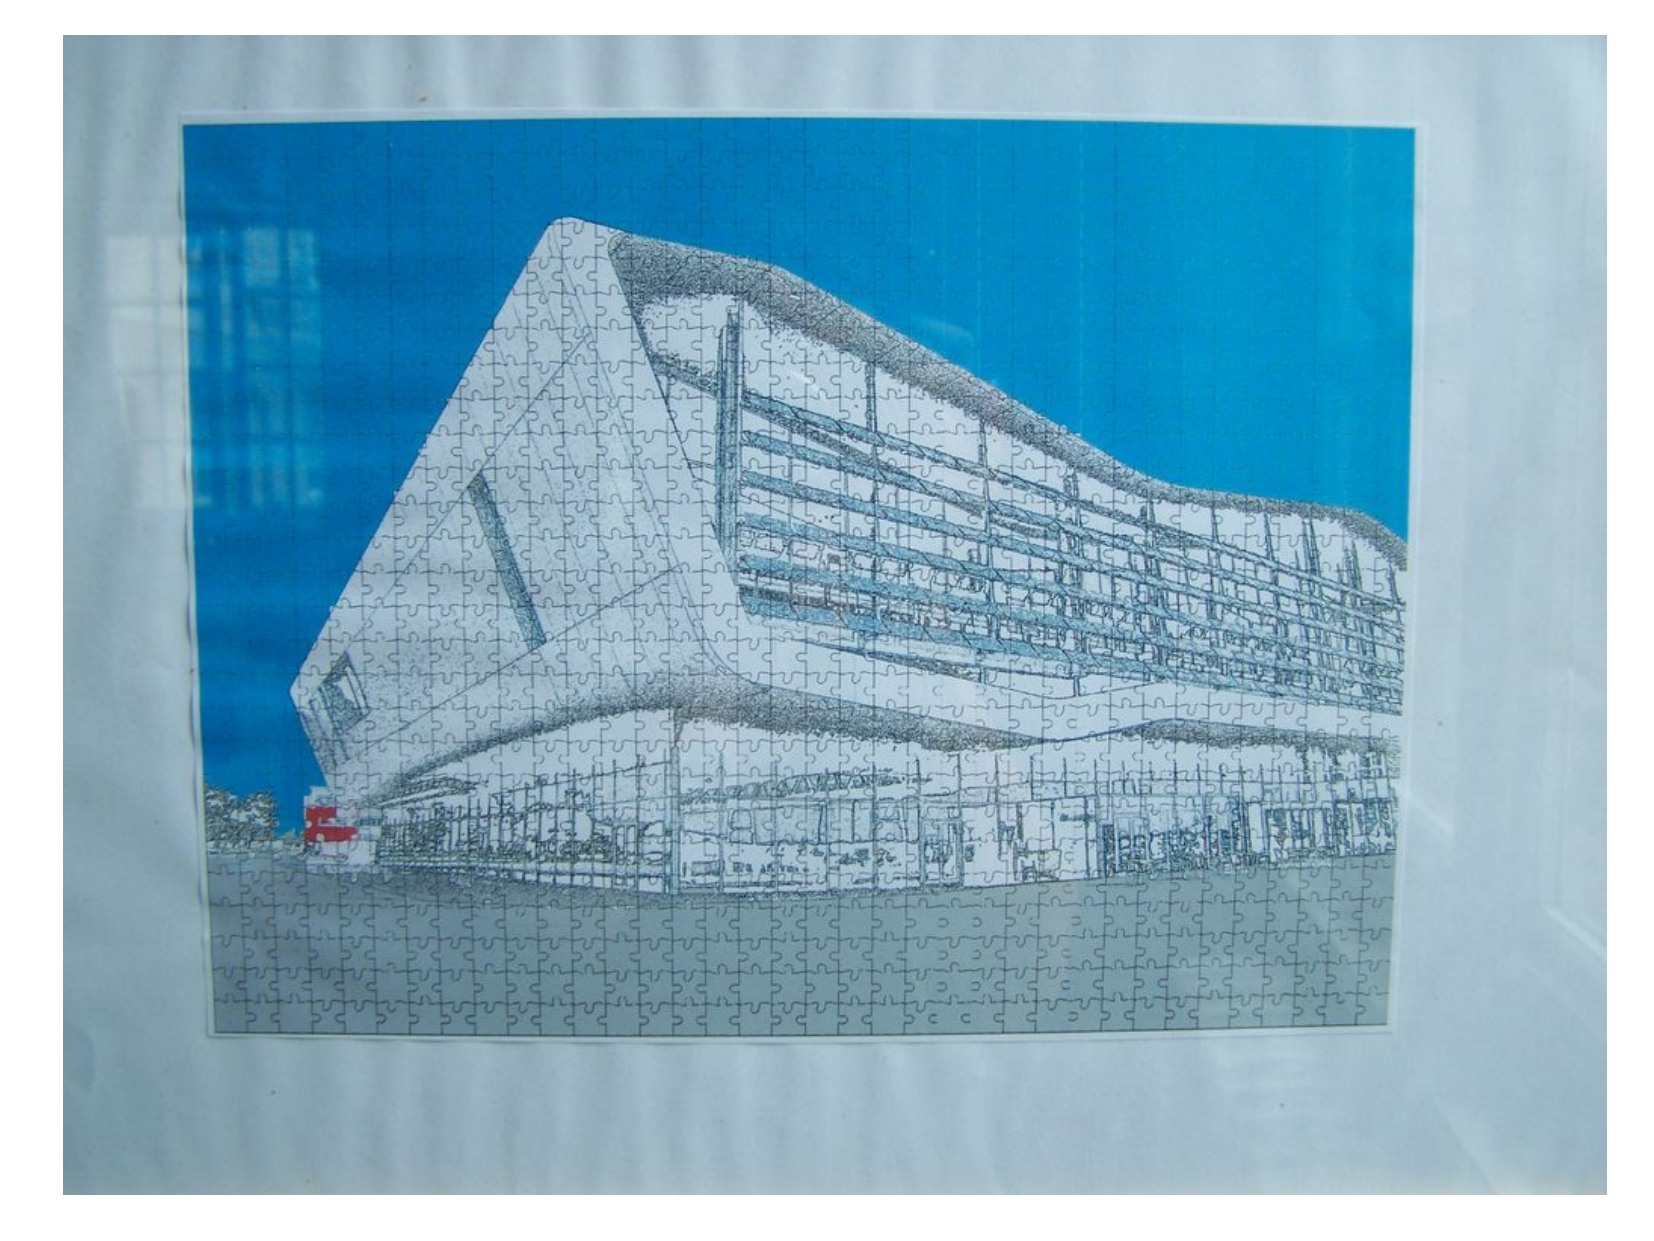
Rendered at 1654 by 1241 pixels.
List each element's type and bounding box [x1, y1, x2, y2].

picture [63, 35, 1607, 1195]
